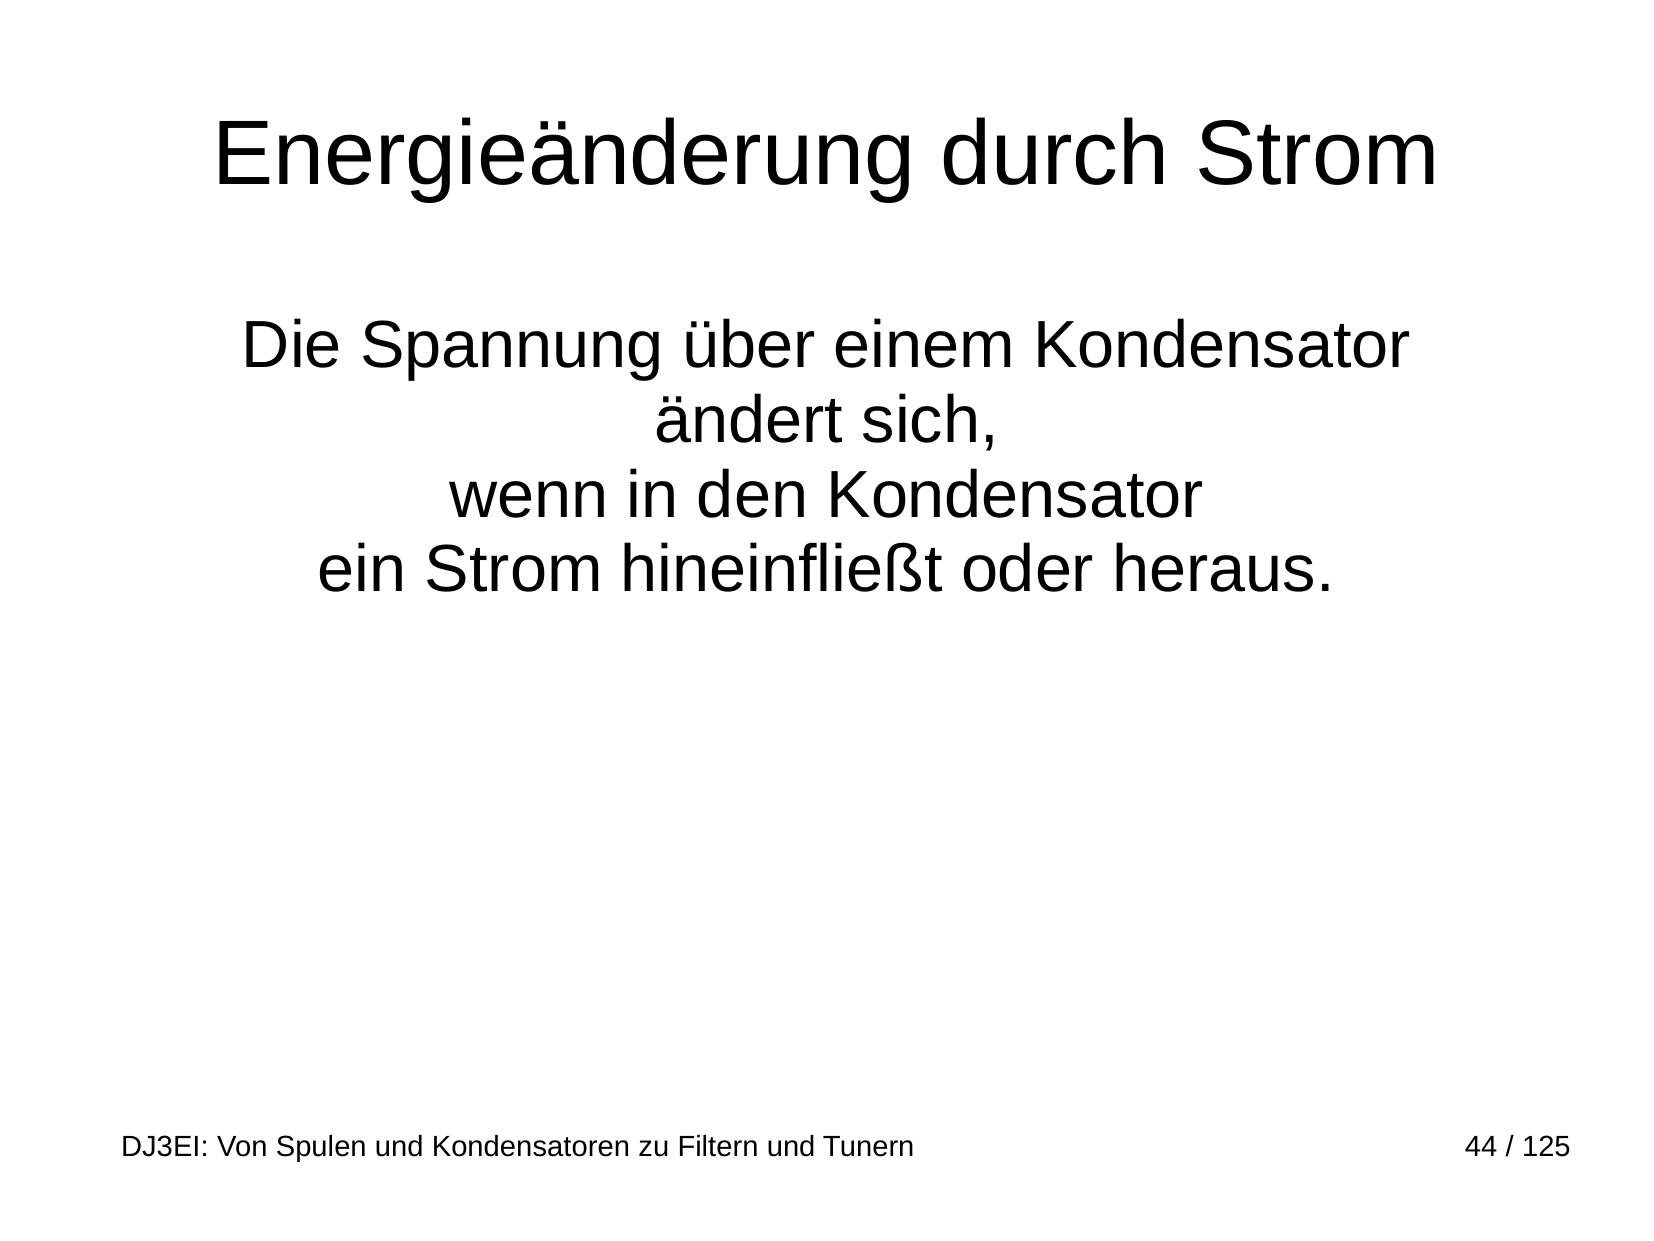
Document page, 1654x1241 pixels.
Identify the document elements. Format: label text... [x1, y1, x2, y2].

title Energieänderung durch Strom [82, 49, 1571, 257]
list Die Spannung über einem Kondensator ändert sich, wenn in den Kondensator ein Strom hineinfließt oder heraus. [82, 307, 1571, 768]
